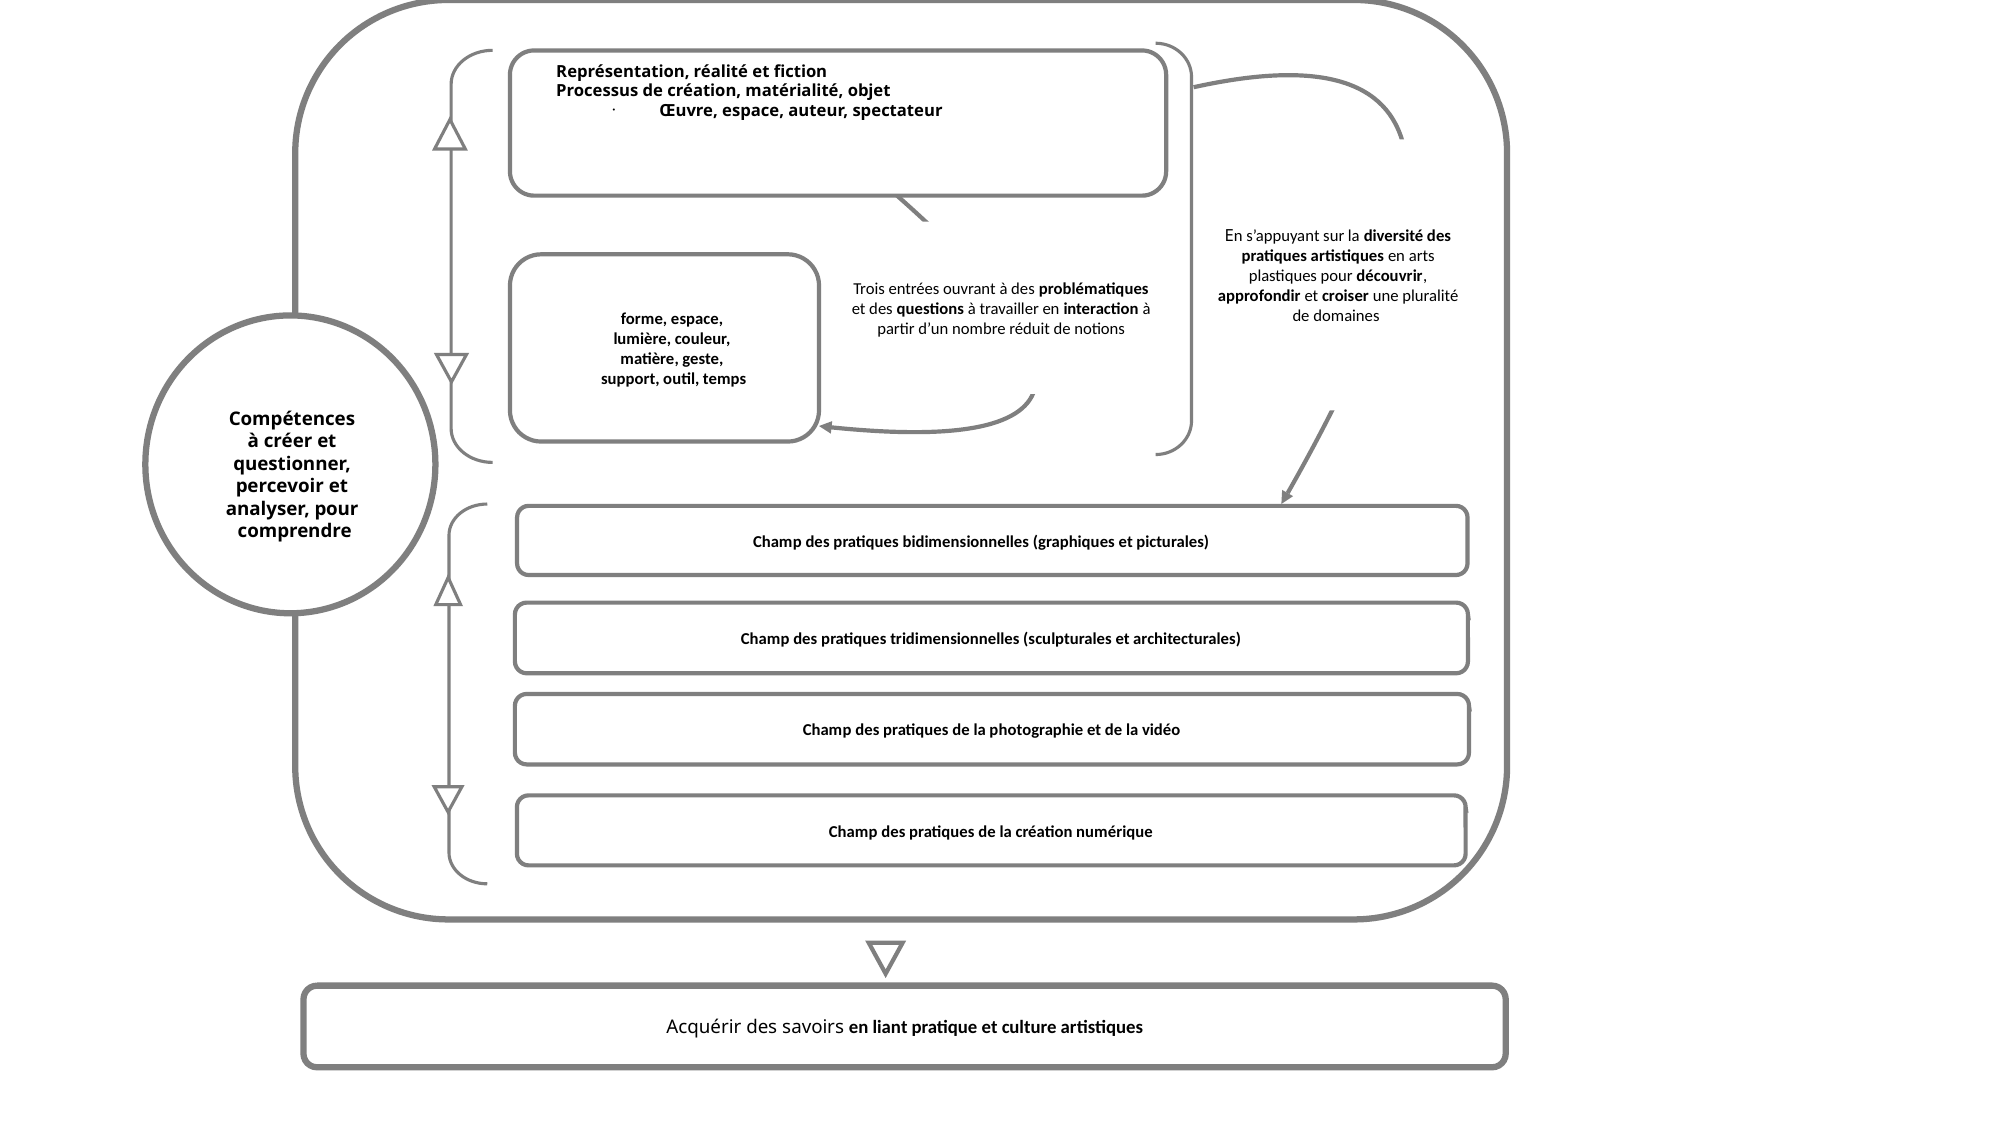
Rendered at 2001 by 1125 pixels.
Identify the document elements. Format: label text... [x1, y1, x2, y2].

text_box [436, 354, 467, 382]
text_box [145, 431, 149, 498]
text_box forme, espace, lumière, couleur, matière, geste, support, outil, temps [528, 263, 820, 432]
text_box [514, 693, 1469, 765]
text_box Représentation, réalité et fiction Processus de création, matérialité, objet Œuvre, espace, auteur, spectateur [537, 62, 1135, 168]
text_box [509, 50, 1167, 196]
text_box Compétences à créer et questionner, percevoir et analyser, pour comprendre [149, 325, 440, 623]
text_box En s’appuyant sur la diversité des pratiques artistiques en arts plastiques pour découvrir, approfondir et croiser une pluralité de domaines [1213, 139, 1463, 411]
text_box Acquérir des savoirs en liant pratique et culture artistiques [303, 985, 1506, 1068]
text_box [517, 505, 1468, 576]
text_box Trois entrées ouvrant à des problématiques et des questions à travailler en interaction à partir d’un nombre réduit de notions [846, 221, 1156, 394]
text_box [868, 942, 903, 974]
text_box Champ des pratiques de la création numérique [525, 804, 1458, 857]
text_box [516, 795, 1466, 866]
text_box Champ des pratiques bidimensionnelles (graphiques et picturales) [514, 514, 1449, 566]
text_box Champ des pratiques de la photographie et de la vidéo [523, 702, 1461, 756]
text_box Champ des pratiques tridimensionnelles (sculpturales et architecturales) [522, 610, 1461, 665]
text_box [434, 786, 462, 813]
text_box [434, 119, 466, 149]
text_box [435, 577, 461, 605]
text_box [239, 315, 342, 325]
text_box [509, 254, 811, 442]
text_box [514, 602, 1468, 674]
